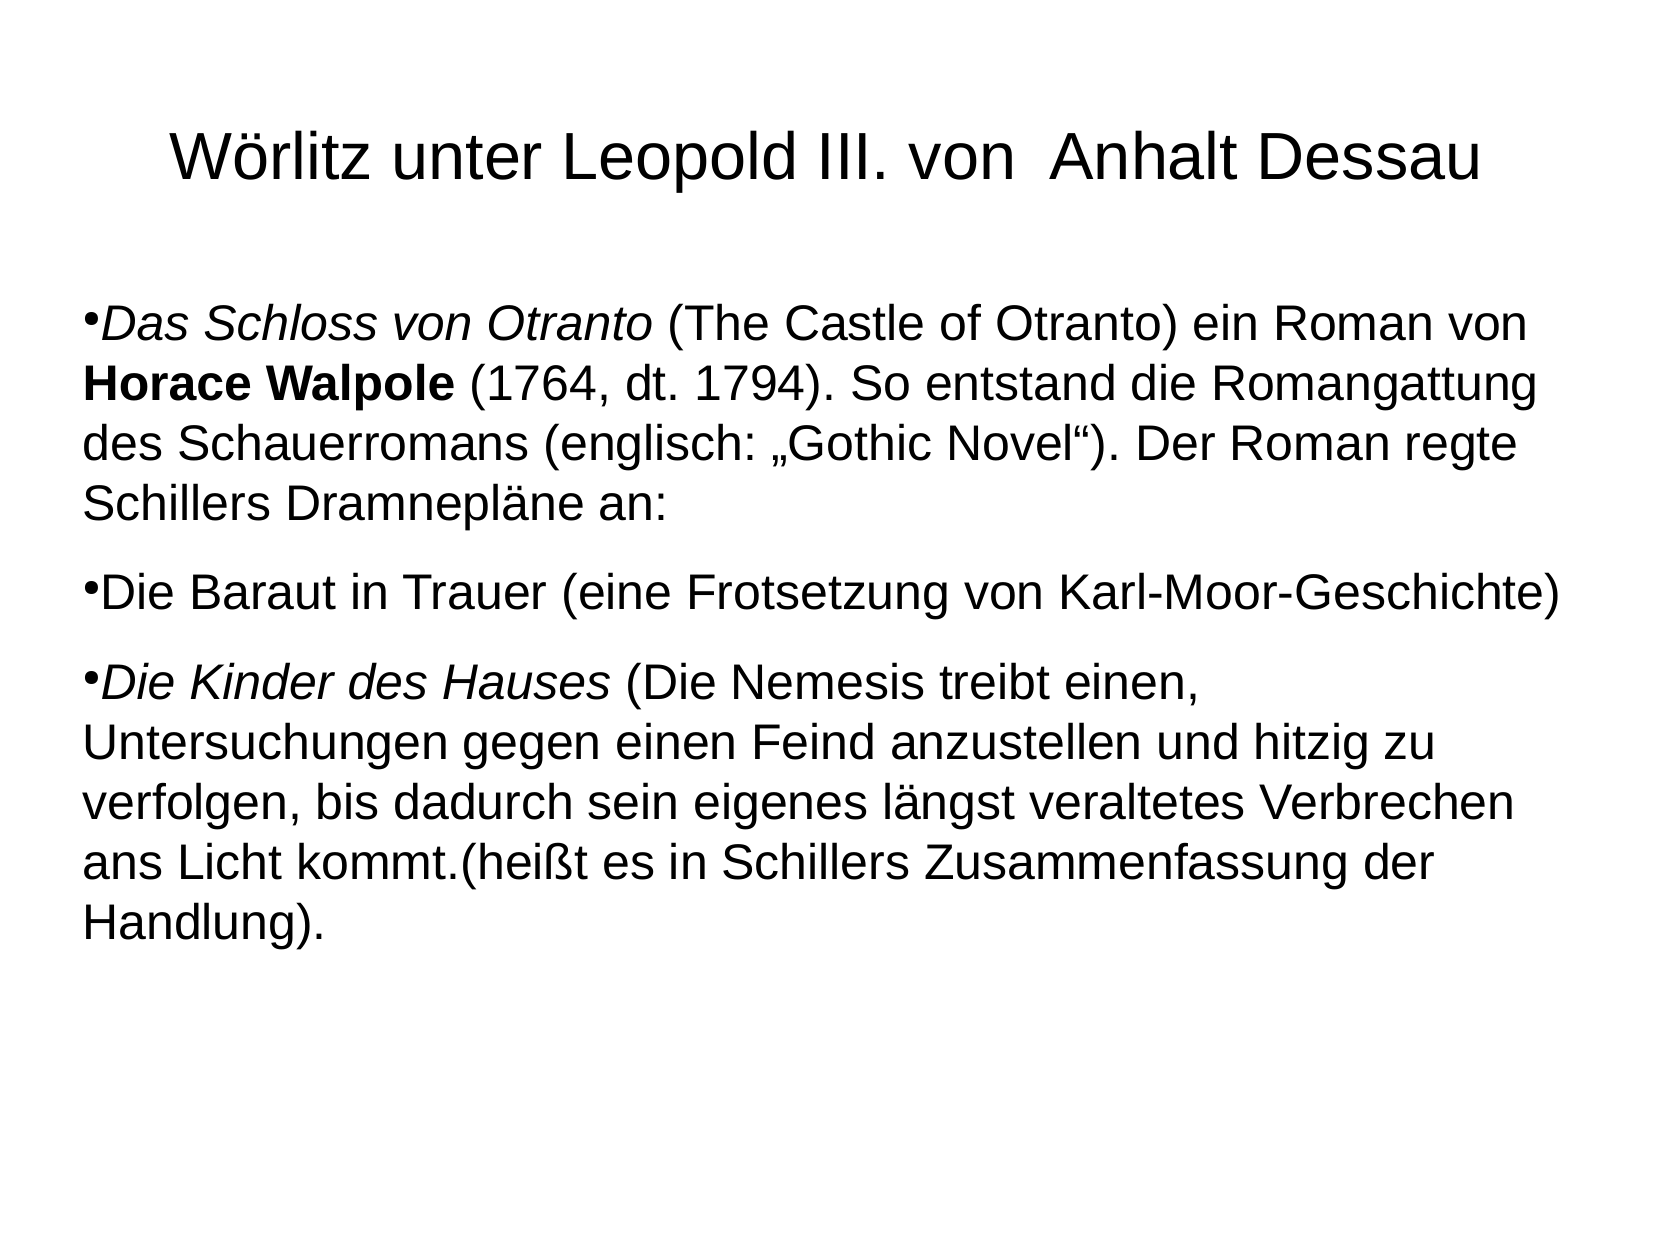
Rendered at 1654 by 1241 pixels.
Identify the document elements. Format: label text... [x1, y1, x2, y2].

title Wörlitz unter Leopold III. von Anhalt Dessau [82, 49, 1571, 257]
list Das Schloss von Otranto (The Castle of Otranto) ein Roman von Horace Walpole (1764, dt. 1794). So entstand die Romangattung des Schauerromans (englisch: „Gothic Novel“). Der Roman regte Schillers Dramnepläne an: Die Baraut in Trauer (eine Frotsetzung von Karl-Moor-Geschichte) Die Kinder des Hauses (Die Nemesis treibt einen, Untersuchungen gegen einen Feind anzustellen und hitzig zu verfolgen, bis dadurch sein eigenes längst veraltetes Verbrechen ans Licht kommt.(heißt es in Schillers Zusammenfassung der Handlung). [82, 290, 1571, 1010]
